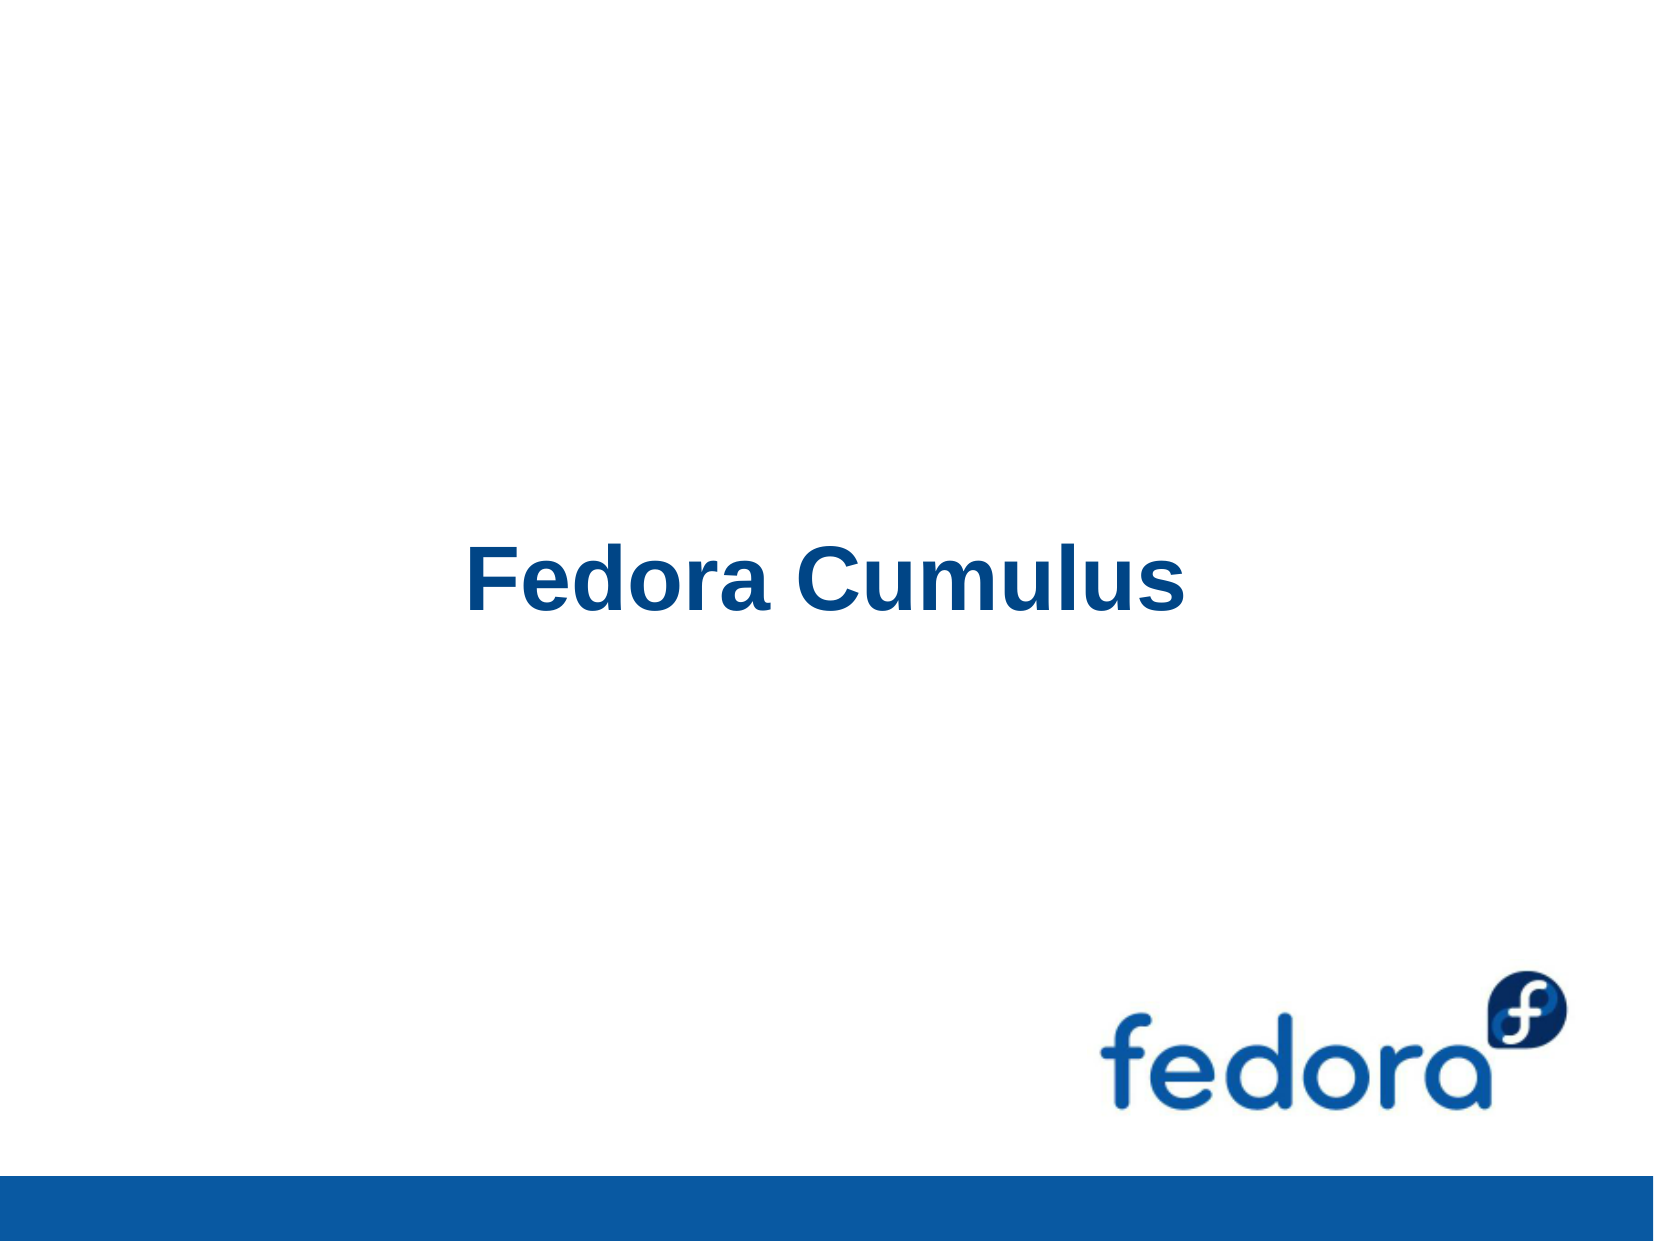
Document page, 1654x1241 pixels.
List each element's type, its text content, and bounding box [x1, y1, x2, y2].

picture [1087, 959, 1576, 1125]
subtitle Fedora Cumulus [82, 56, 1571, 1102]
picture [0, 1176, 1654, 1241]
